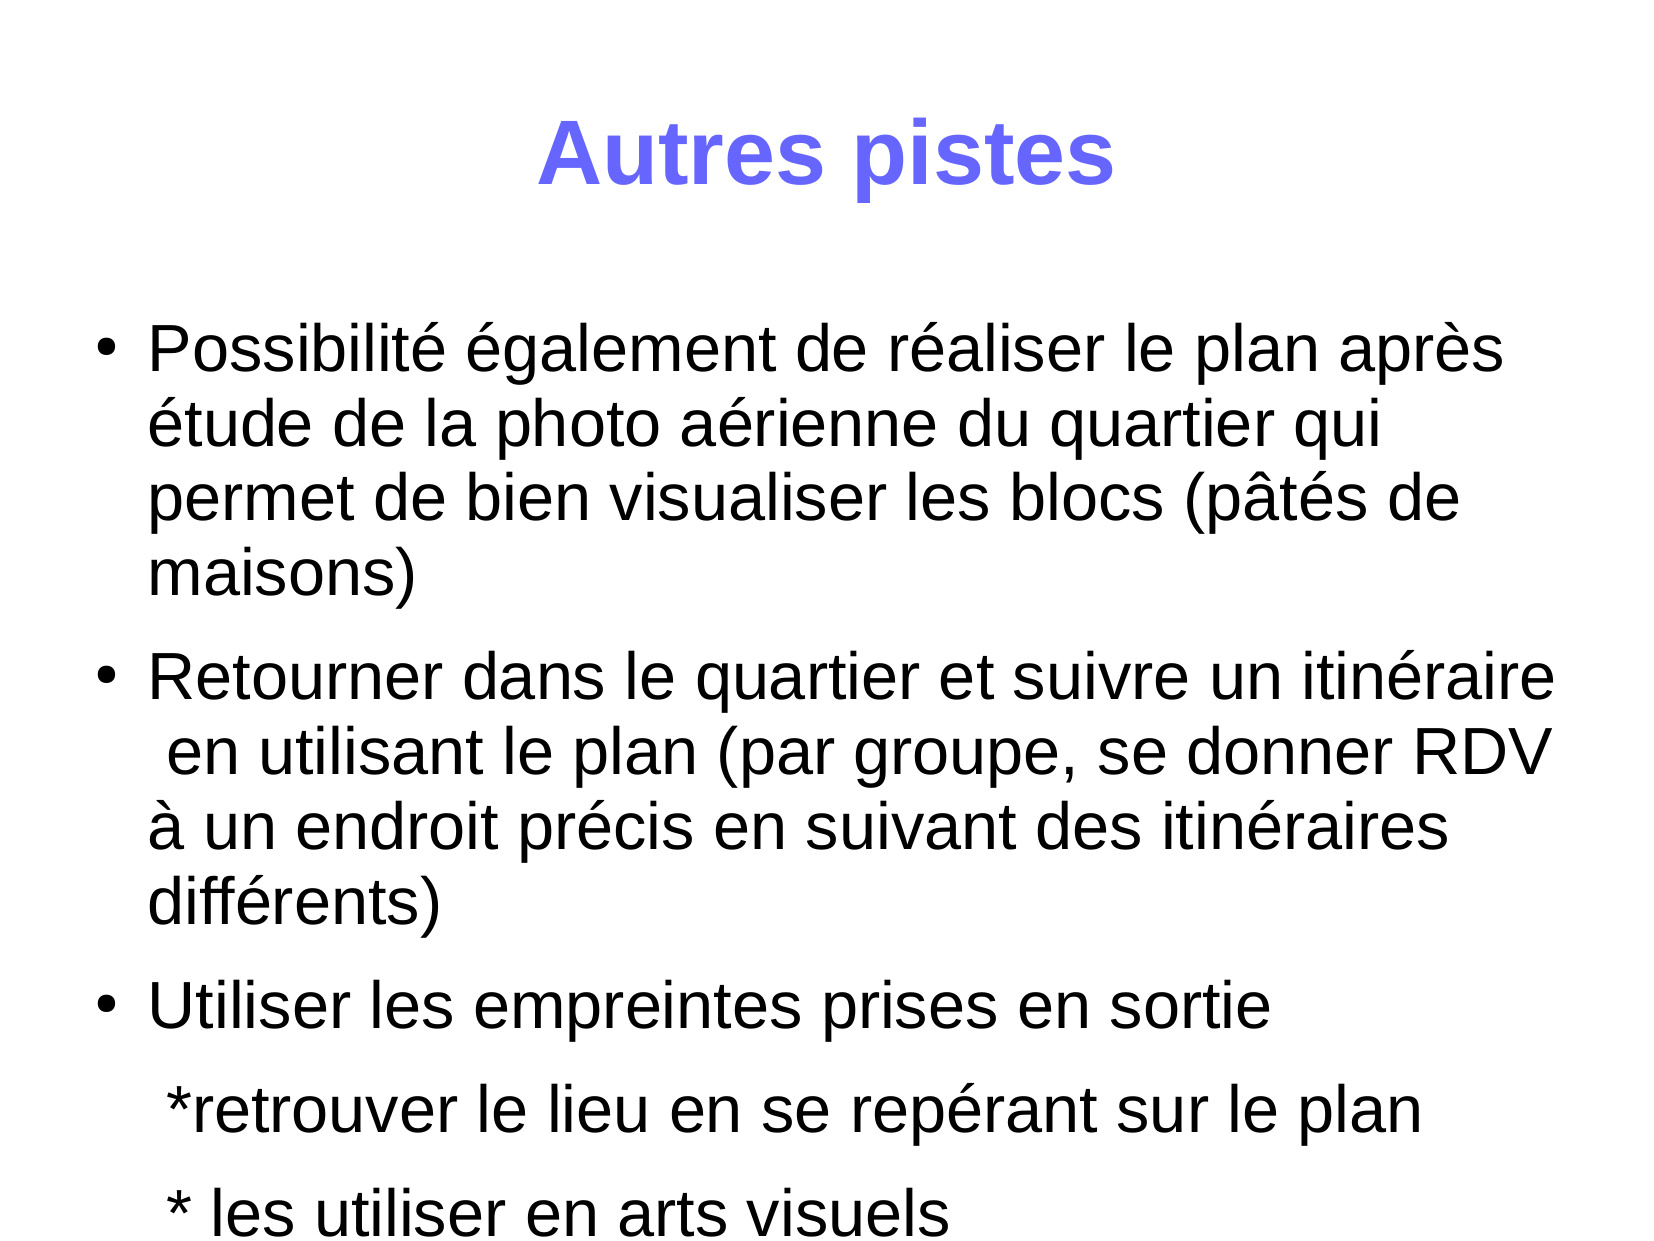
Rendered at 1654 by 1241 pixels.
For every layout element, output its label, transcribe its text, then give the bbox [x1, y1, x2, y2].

list Possibilité également de réaliser le plan après étude de la photo aérienne du quartier qui permet de bien visualiser les blocs (pâtés de maisons) Retourner dans le quartier et suivre un itinéraire en utilisant le plan (par groupe, se donner RDV à un endroit précis en suivant des itinéraires différents) Utiliser les empreintes prises en sortie *retrouver le lieu en se repérant sur le plan * les utiliser en arts visuels [76, 206, 1565, 1241]
title Autres pistes [82, 49, 1571, 257]
